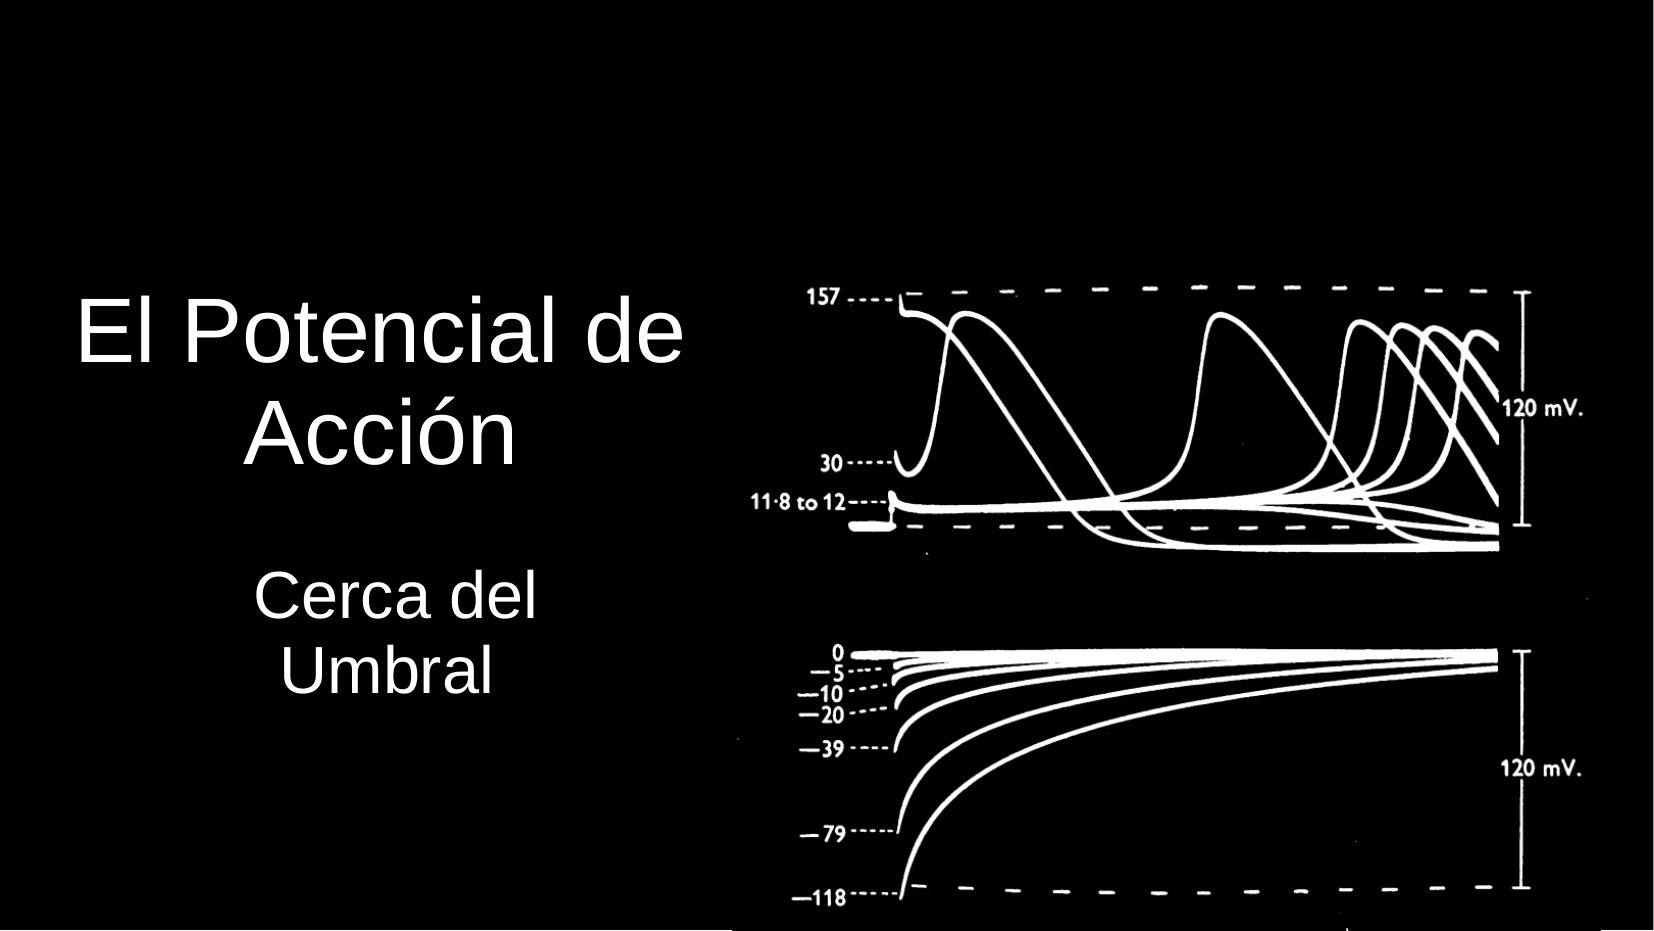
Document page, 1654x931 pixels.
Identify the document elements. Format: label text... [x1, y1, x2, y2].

picture [732, 265, 1601, 931]
title El Potencial de Acción [0, 279, 732, 485]
text_box Cerca del Umbral [106, 550, 668, 716]
